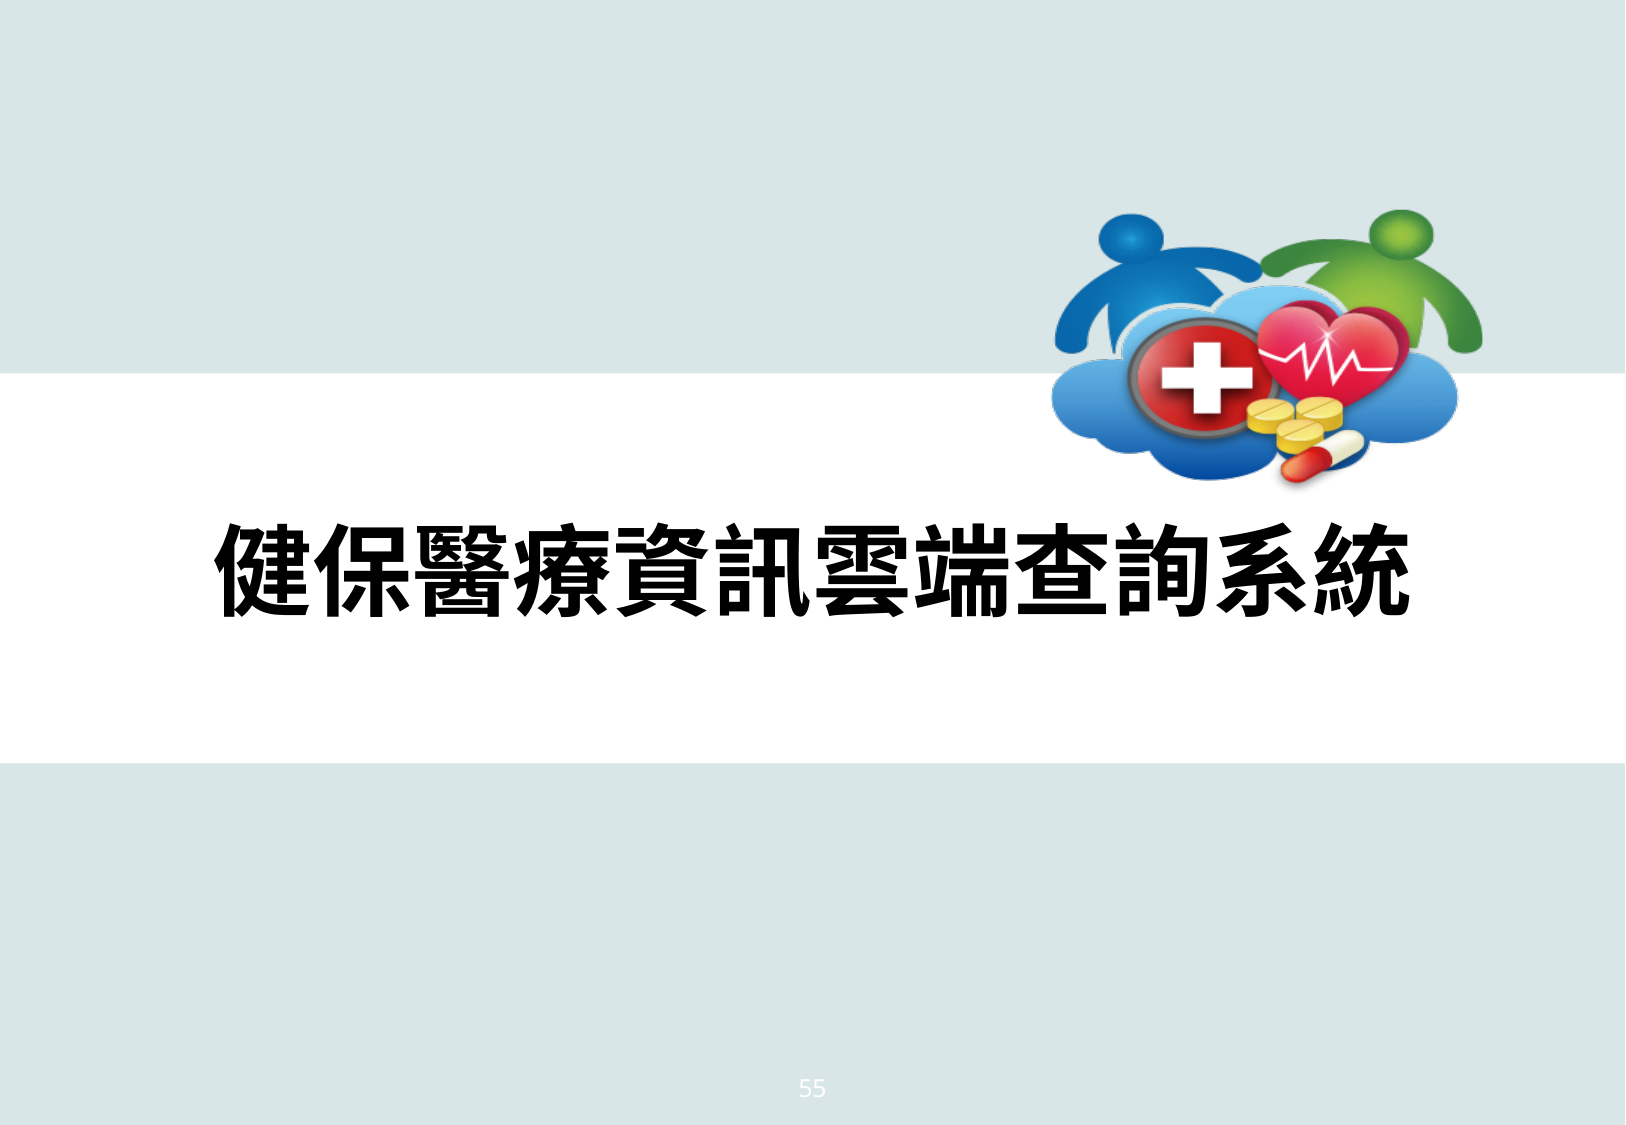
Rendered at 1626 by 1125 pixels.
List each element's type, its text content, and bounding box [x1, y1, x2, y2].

text_box <編號> [771, 1057, 854, 1125]
picture [1048, 184, 1486, 515]
list 健保醫療資訊雲端查詢系統 [0, 373, 1625, 764]
